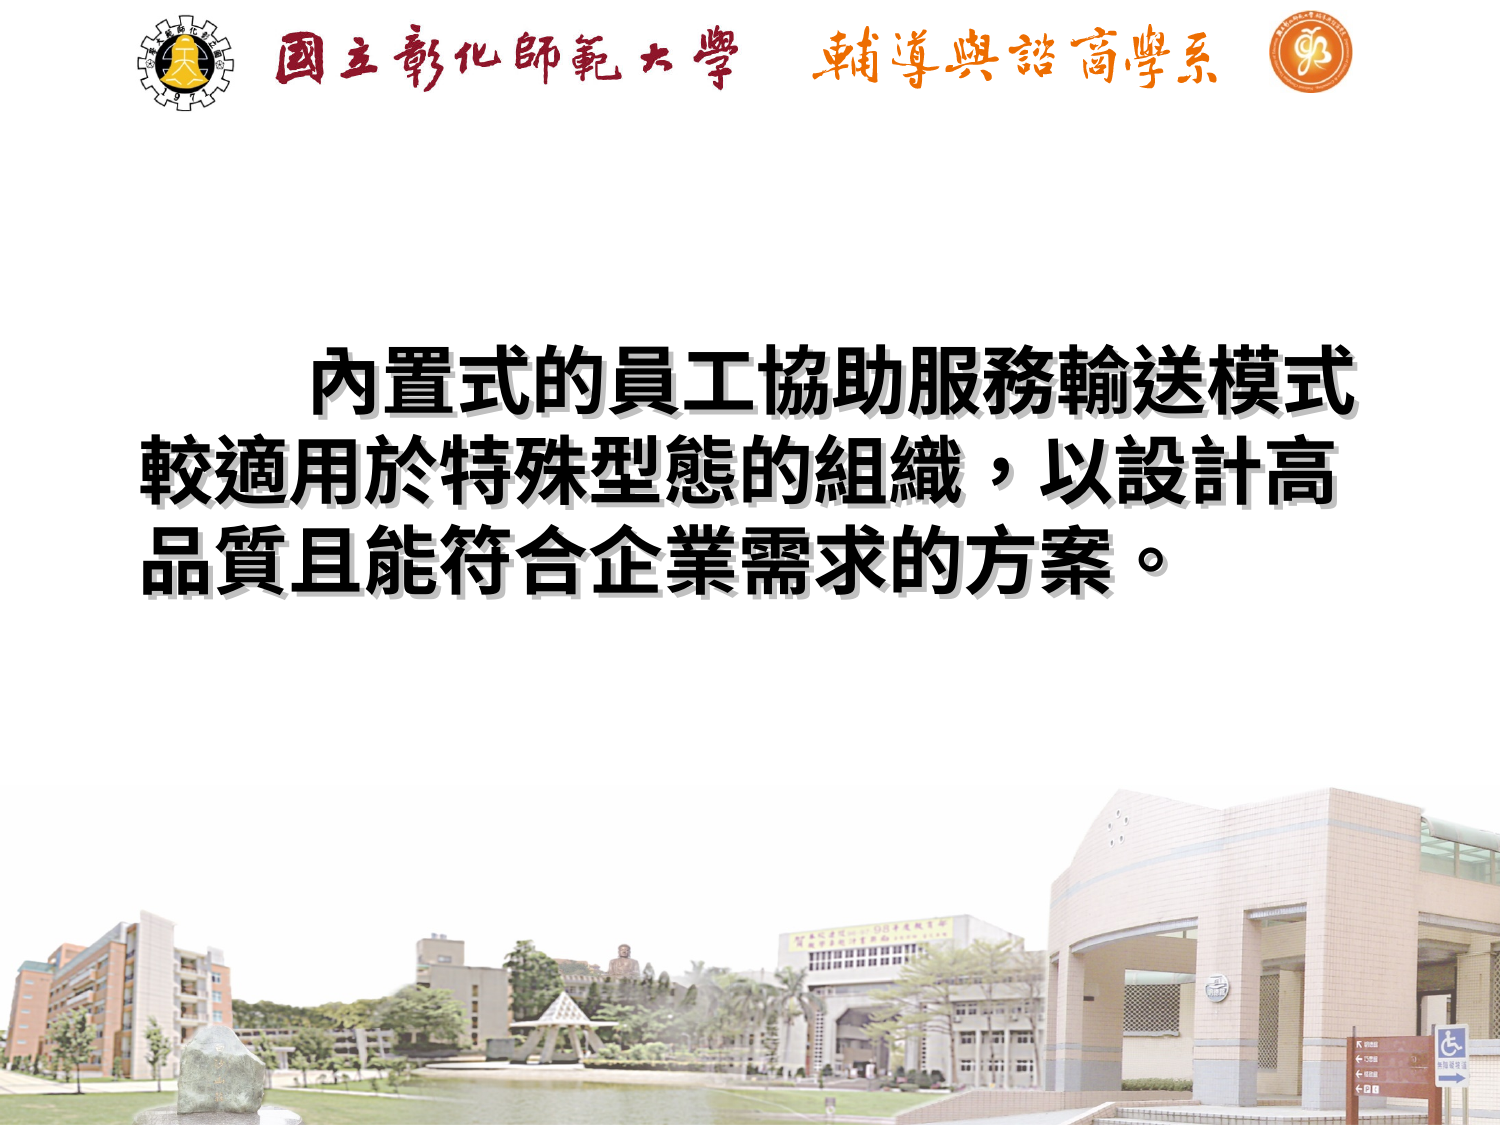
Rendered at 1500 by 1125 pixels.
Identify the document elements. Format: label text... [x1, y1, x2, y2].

list 內置式的員工協助服務輸送模式較適用於特殊型態的組織，以設計高品質且能符合企業需求的方案。 [123, 326, 1377, 693]
